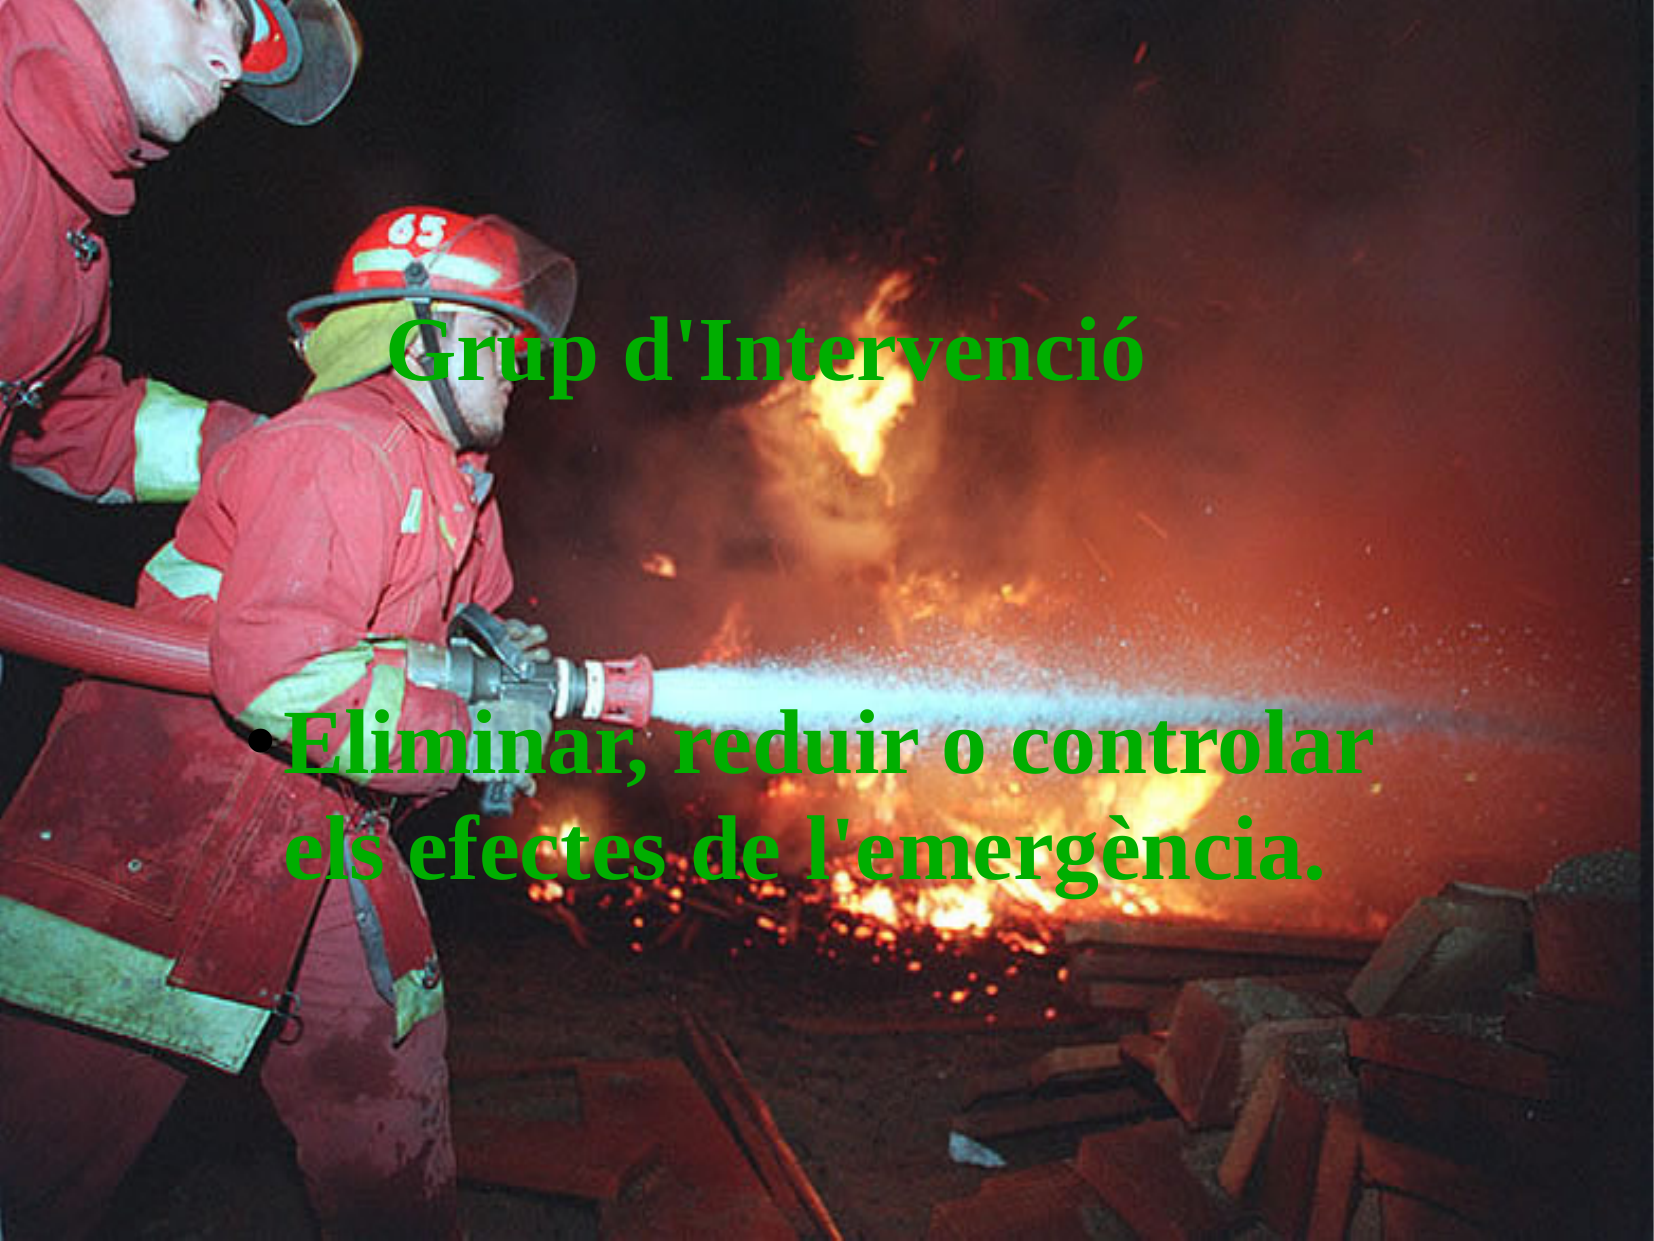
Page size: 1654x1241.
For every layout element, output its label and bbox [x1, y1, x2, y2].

picture [0, 0, 1654, 1241]
chart [383, 295, 1389, 472]
chart [206, 679, 1429, 1021]
